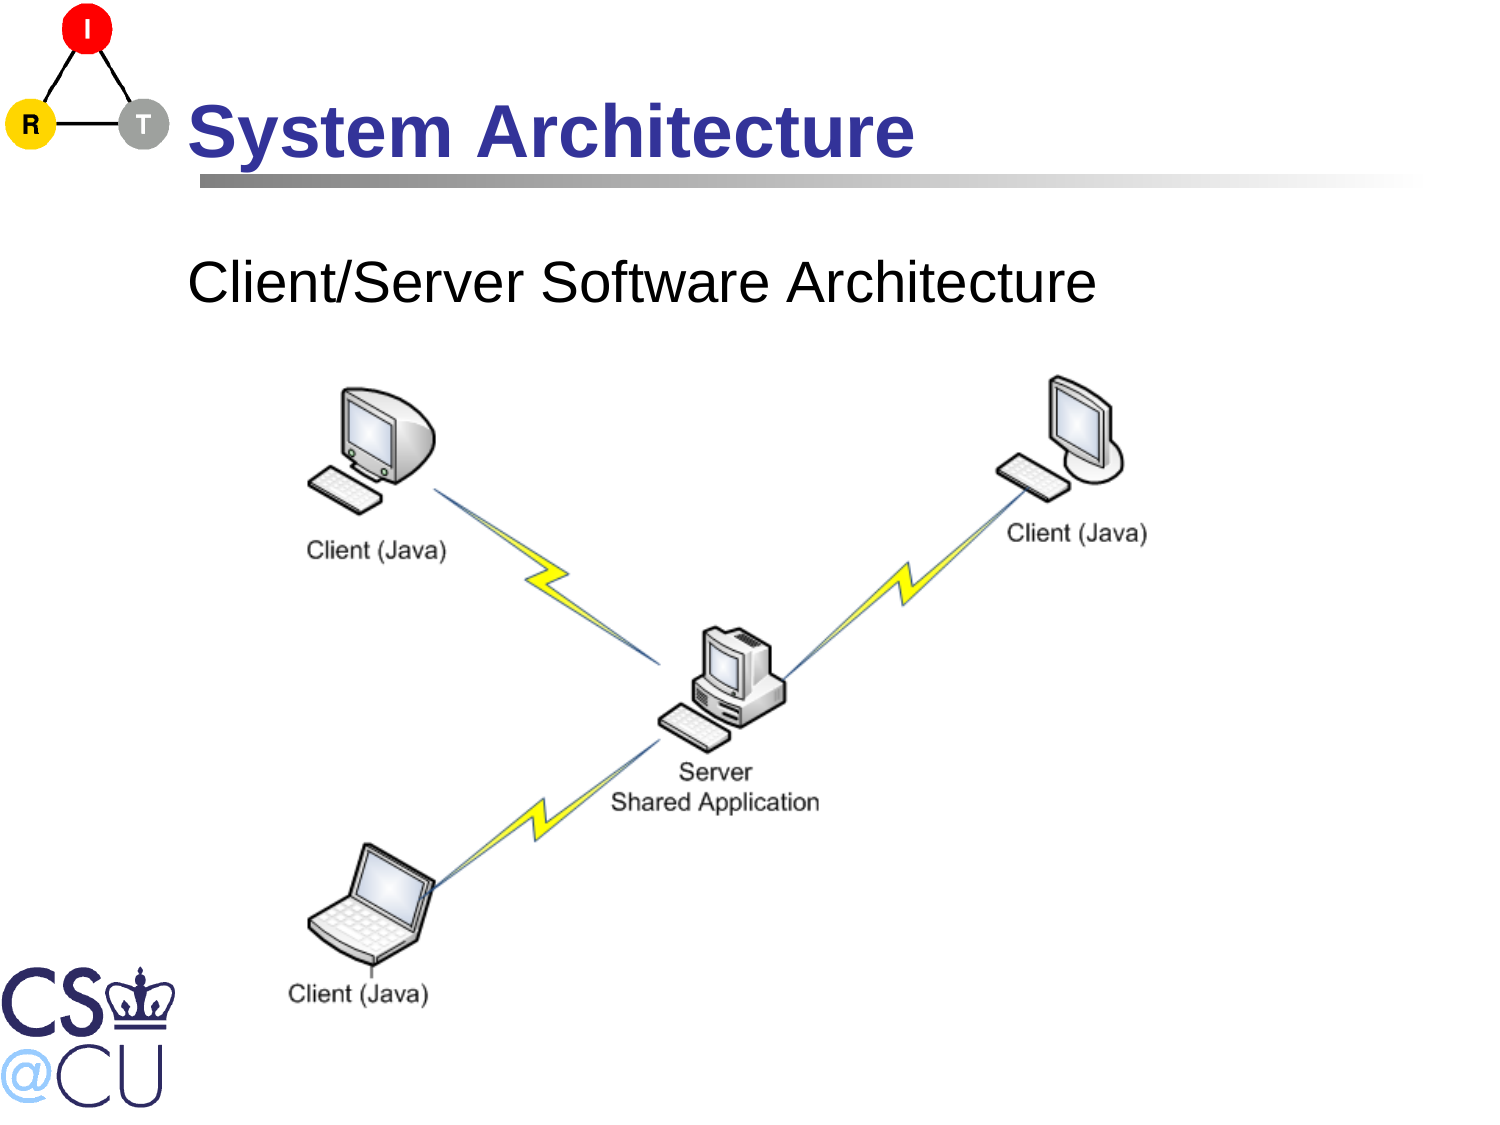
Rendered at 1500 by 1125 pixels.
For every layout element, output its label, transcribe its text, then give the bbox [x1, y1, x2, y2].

picture [0, 949, 175, 1125]
list Client/Server Software Architecture [187, 249, 1463, 998]
title System Architecture [187, 44, 1463, 218]
picture [225, 373, 1211, 1013]
picture [0, 0, 173, 154]
